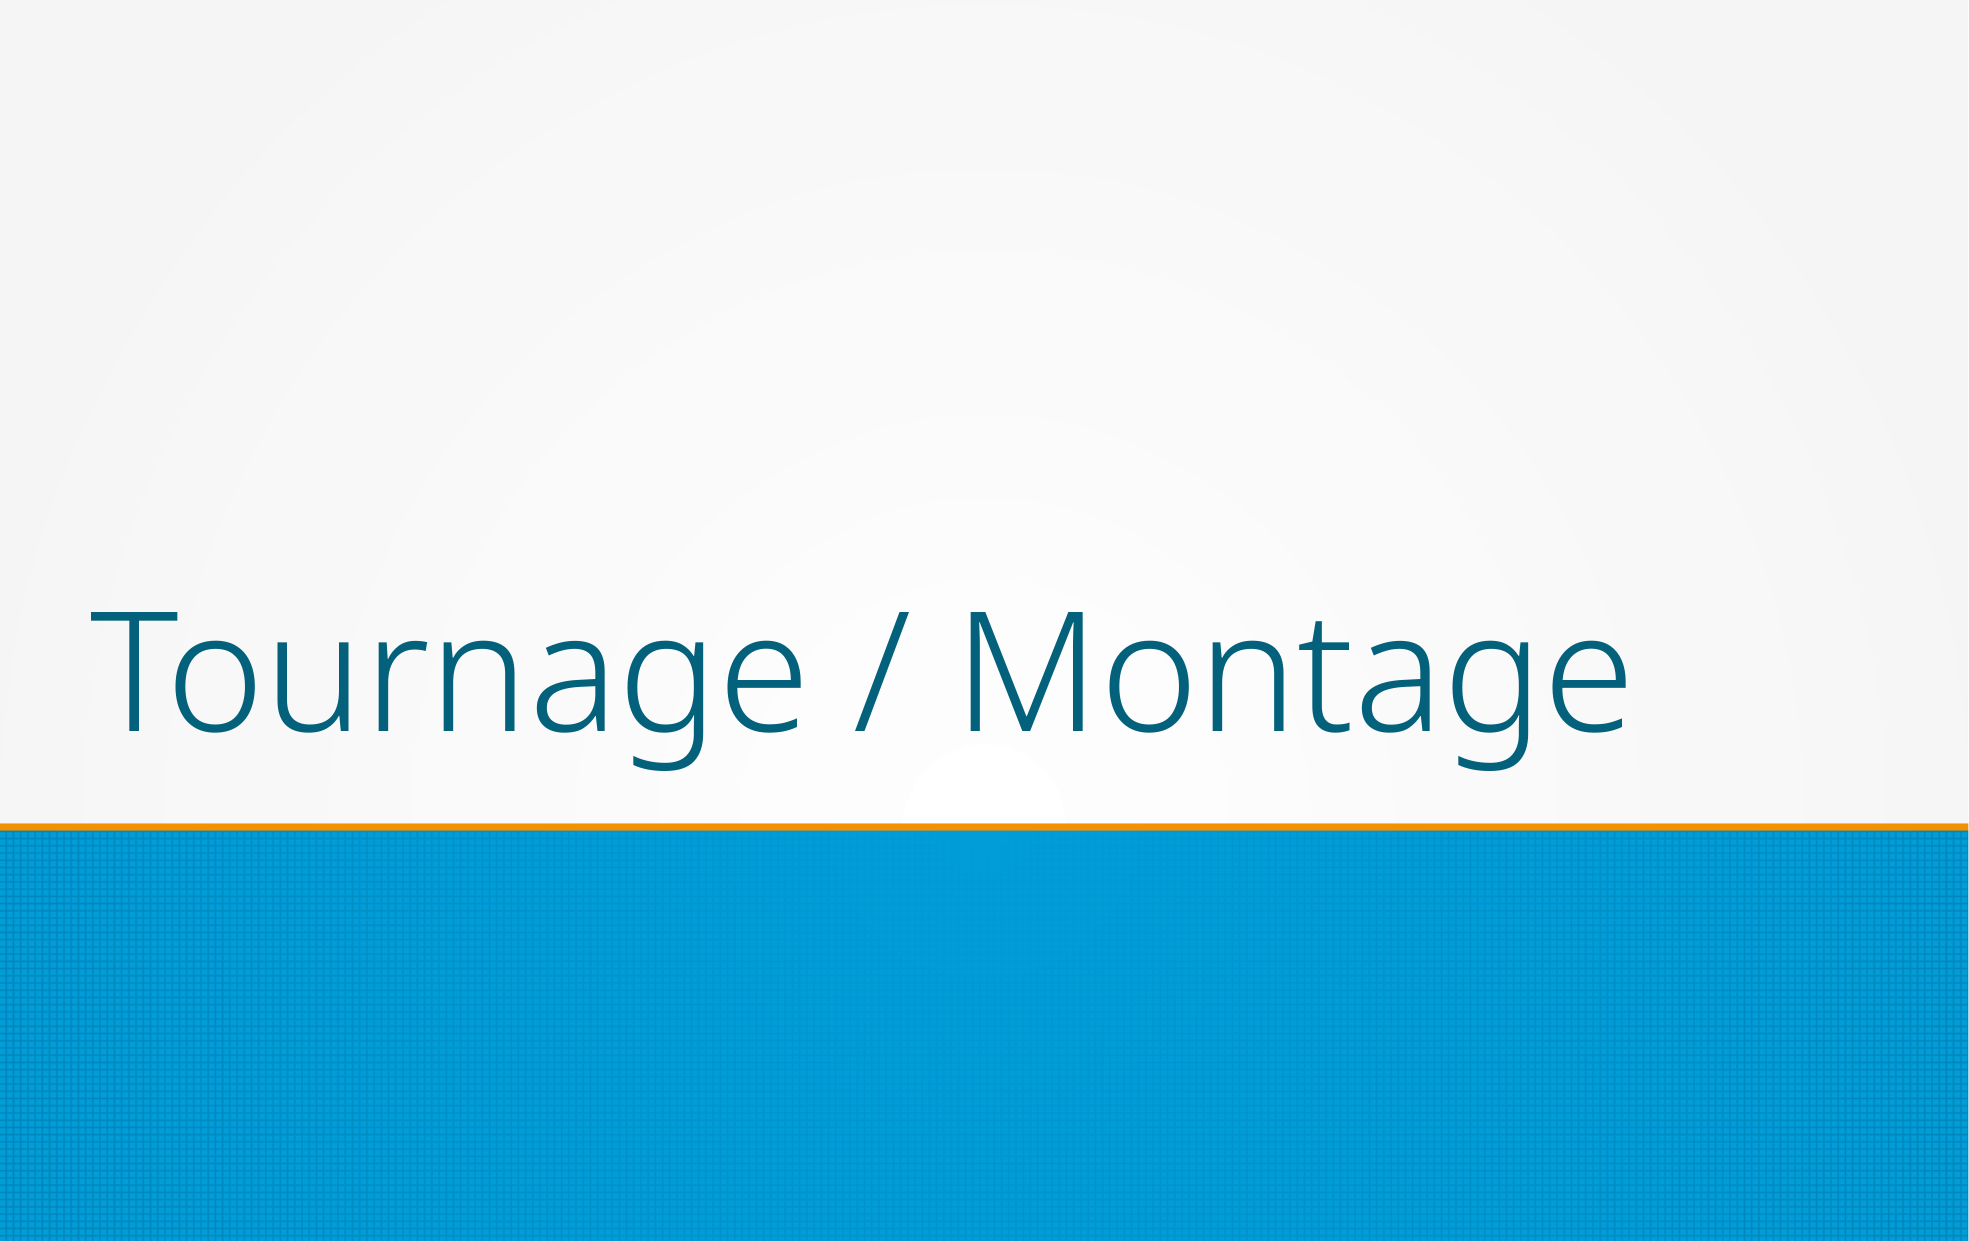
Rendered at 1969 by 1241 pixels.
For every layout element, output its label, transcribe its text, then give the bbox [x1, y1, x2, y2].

title Tournage / Montage [90, 49, 1862, 781]
picture [0, 0, 1969, 830]
